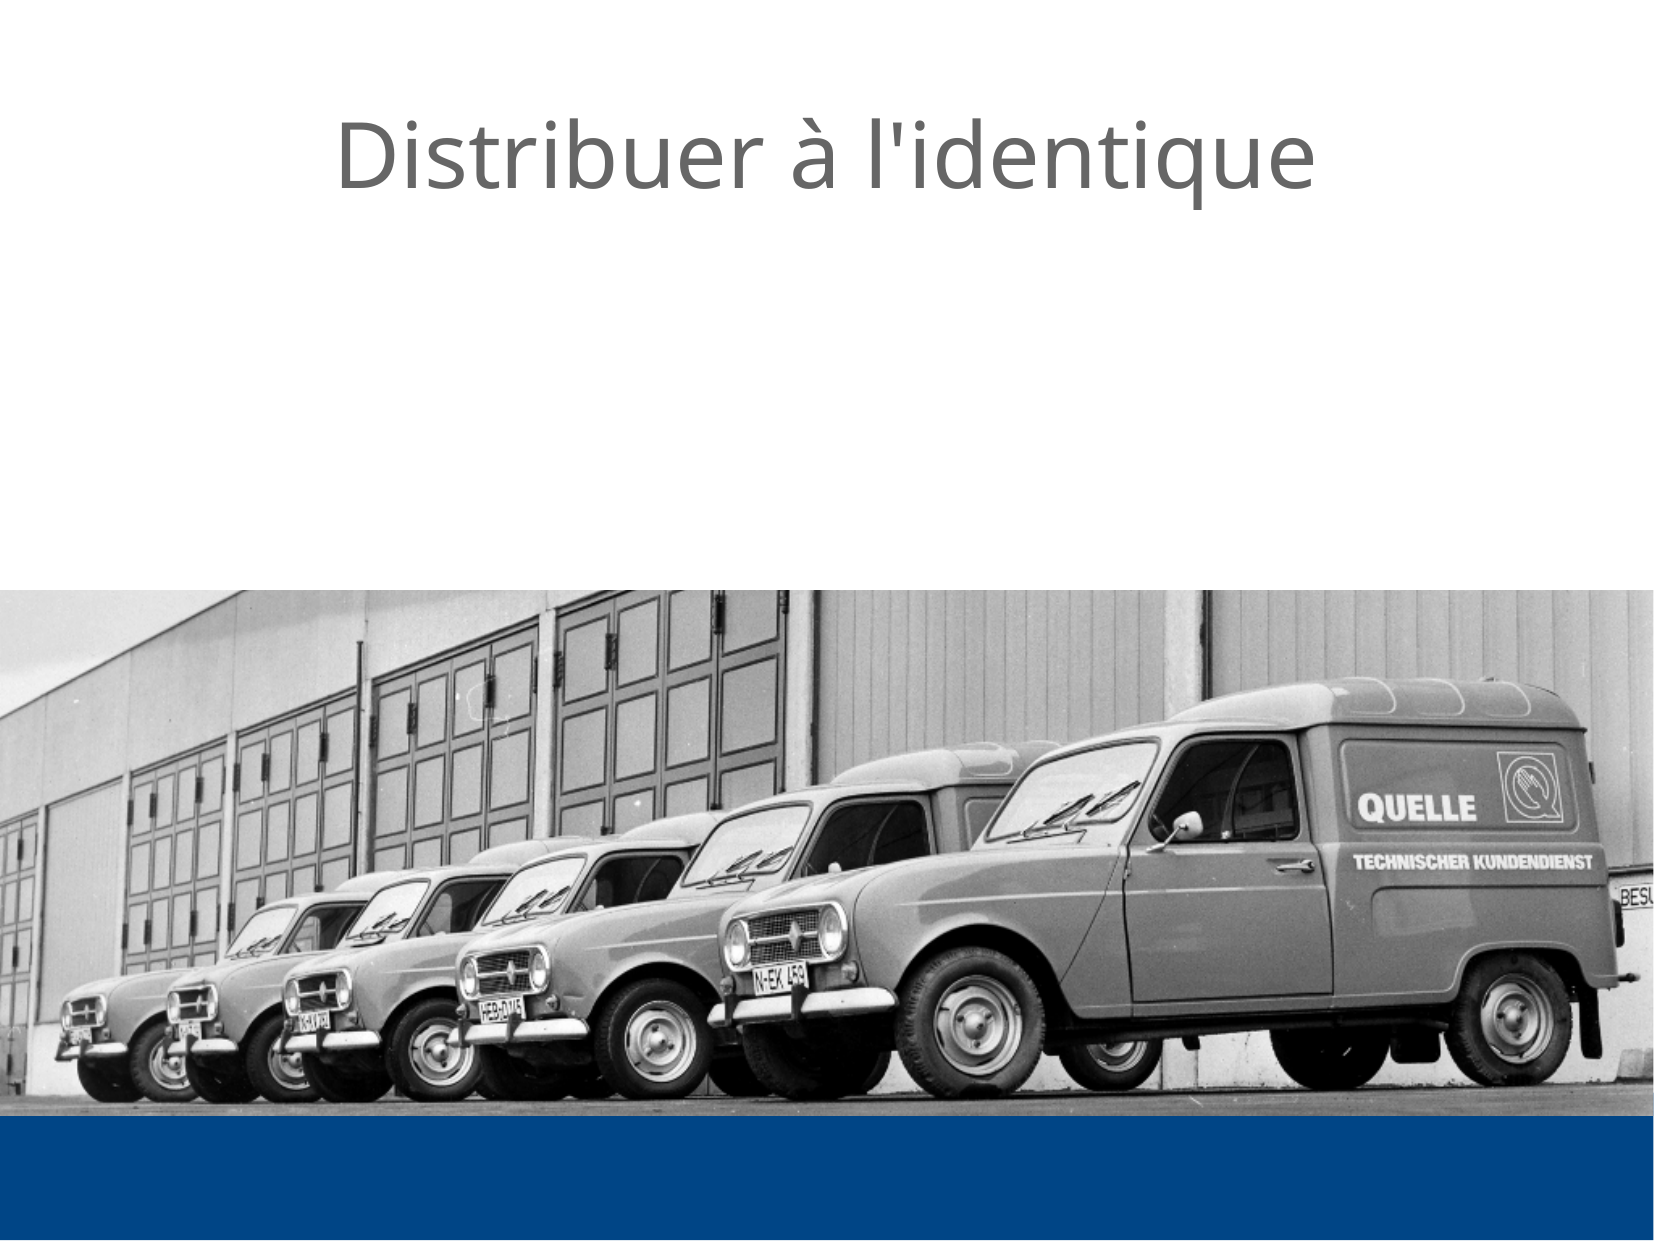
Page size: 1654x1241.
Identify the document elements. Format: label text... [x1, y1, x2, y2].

title Distribuer à l'identique [82, 56, 1571, 250]
picture [0, 590, 1654, 1116]
